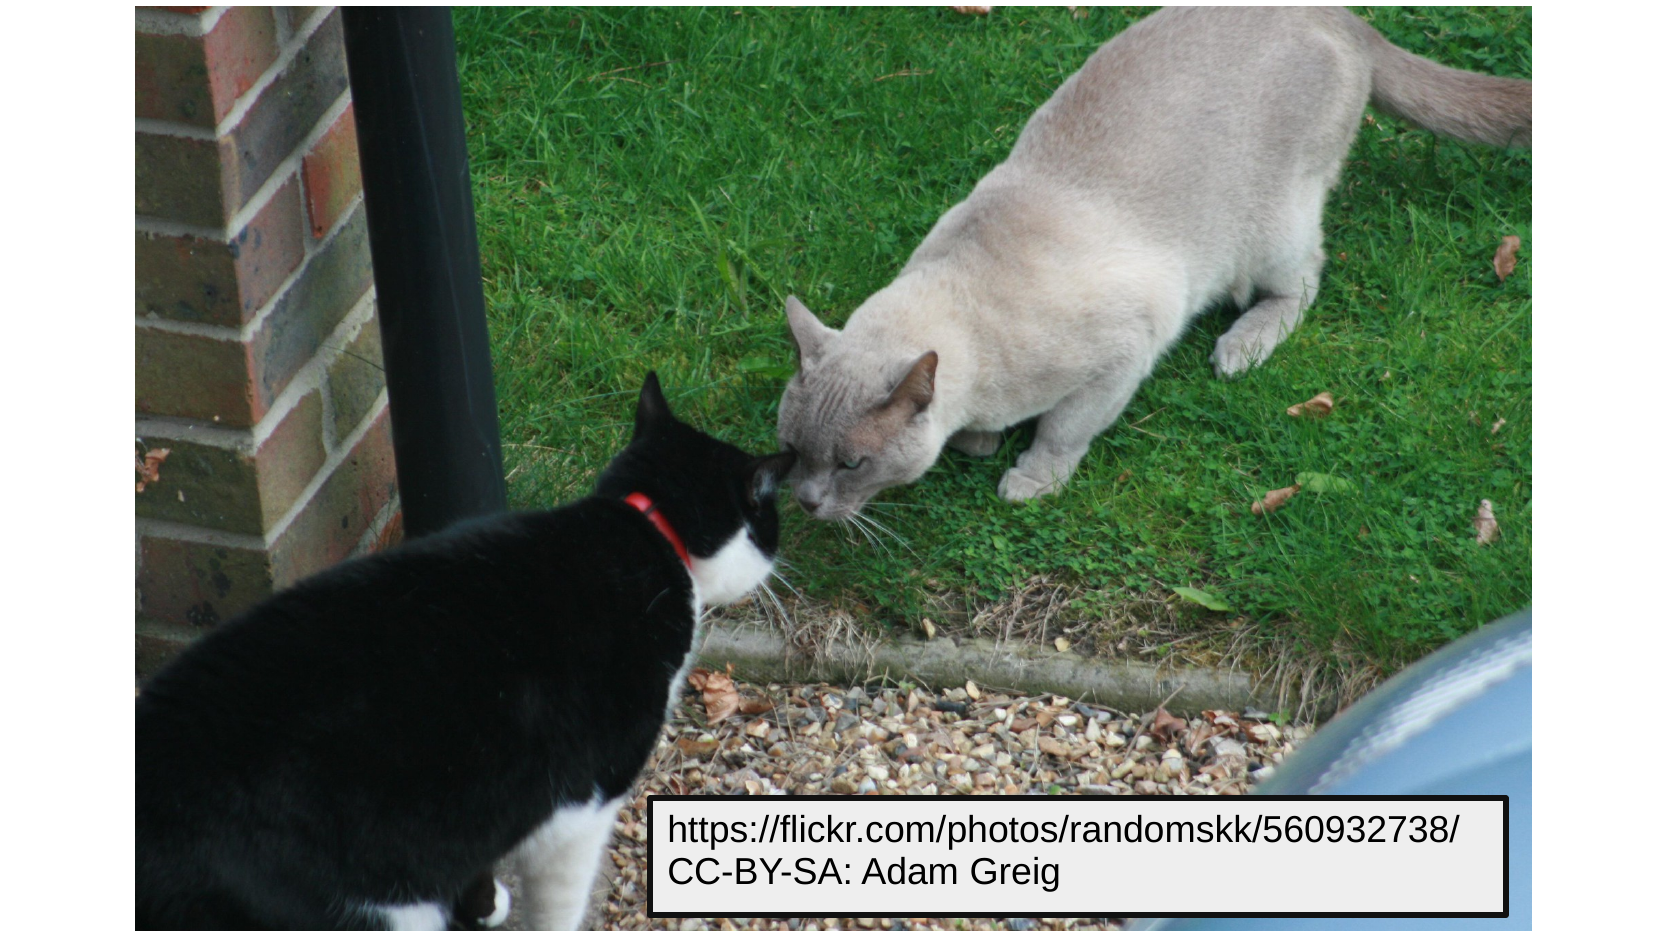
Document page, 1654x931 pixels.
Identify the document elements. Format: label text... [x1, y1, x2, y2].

text_box https://flickr.com/photos/randomskk/560932738/ CC-BY-SA: Adam Greig [649, 798, 1506, 916]
picture [135, 6, 1532, 931]
